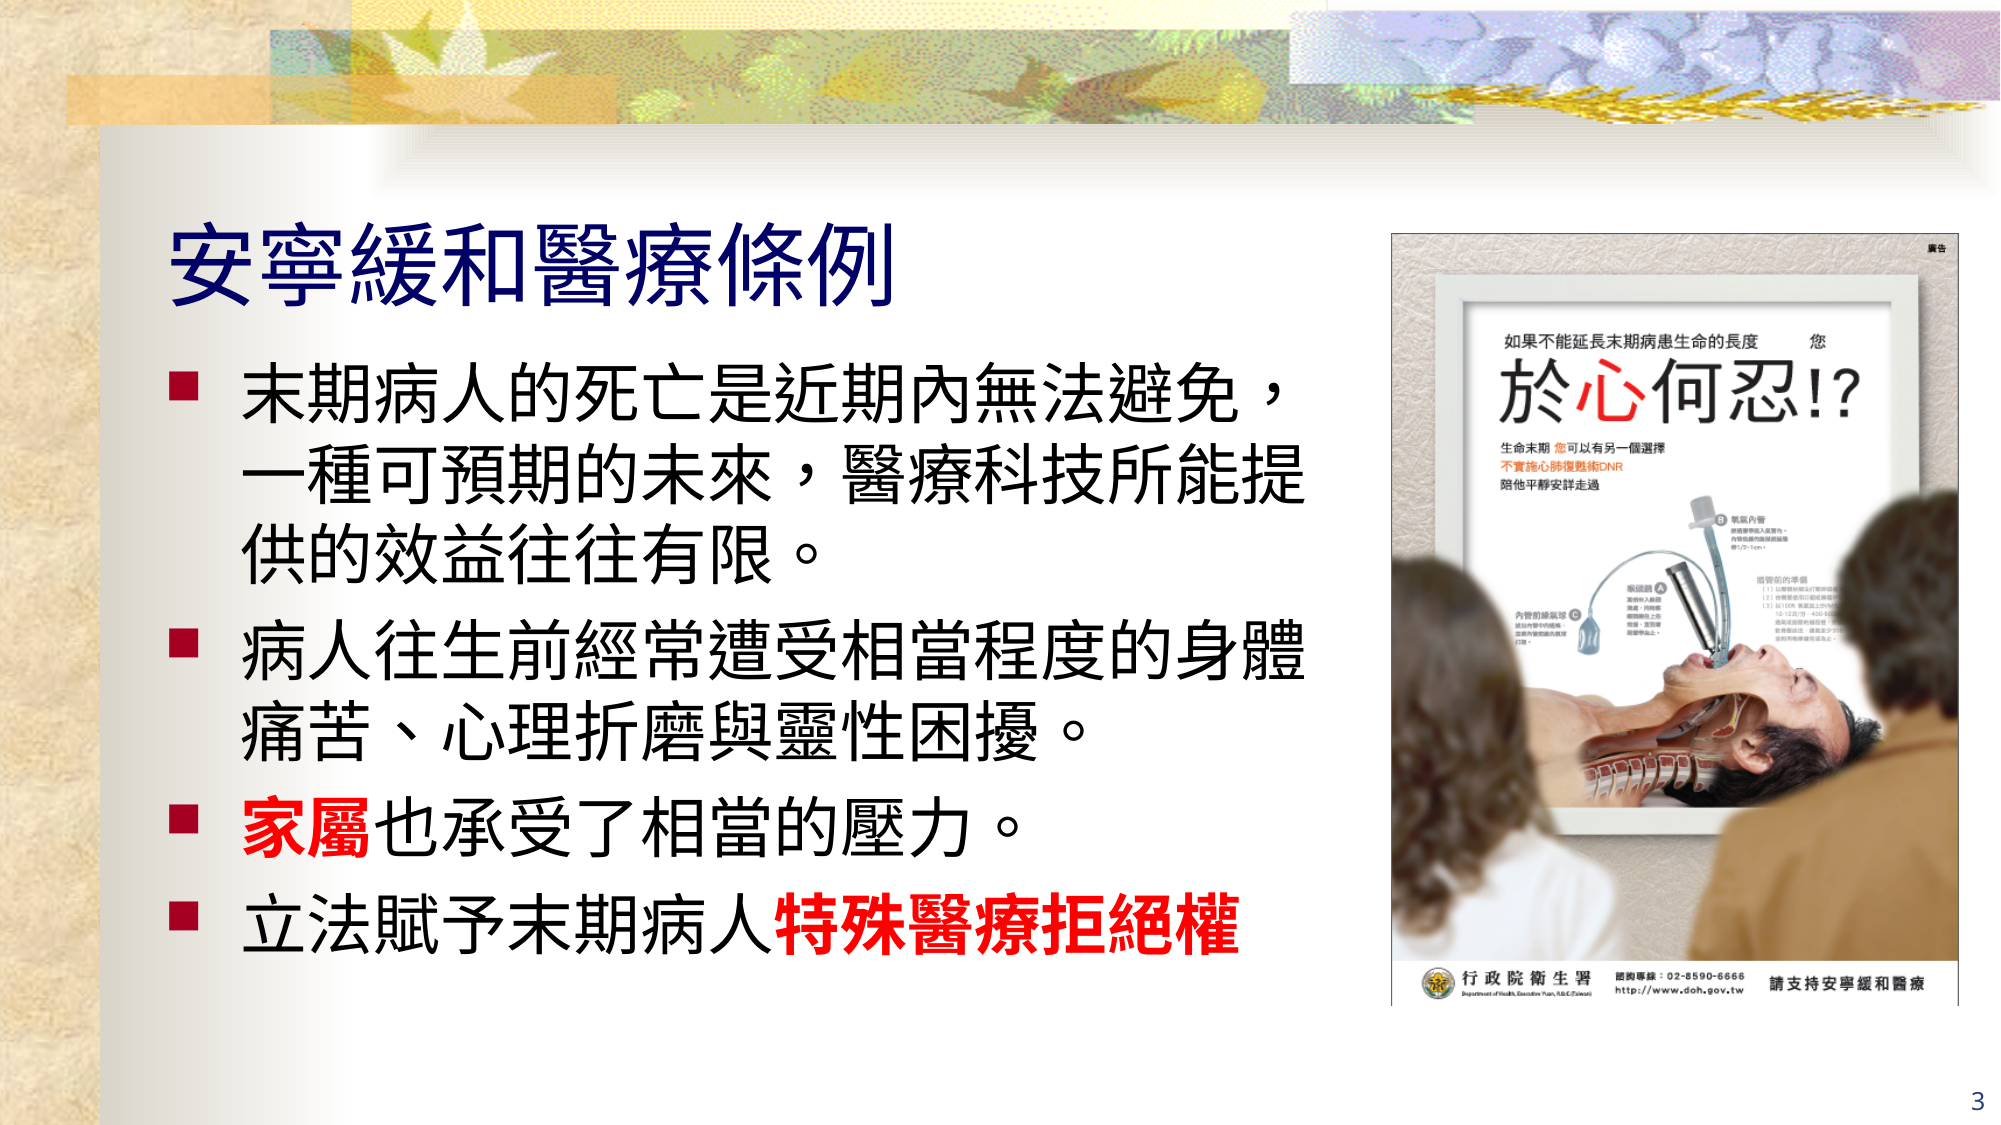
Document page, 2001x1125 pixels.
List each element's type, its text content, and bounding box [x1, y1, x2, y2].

text_box <編號> [1799, 1052, 2001, 1125]
list 末期病人的死亡是近期內無法避免，一種可預期的未來，醫療科技所能提供的效益往往有限。 病人往生前經常遭受相當程度的身體痛苦、心理折磨與靈性困擾。 家屬也承受了相當的壓力。 立法賦予末期病人特殊醫療拒絕權 [149, 344, 1355, 1020]
picture [1391, 233, 1959, 1006]
picture [0, 0, 2001, 1125]
title 安寧緩和醫療條例 [150, 137, 1934, 325]
